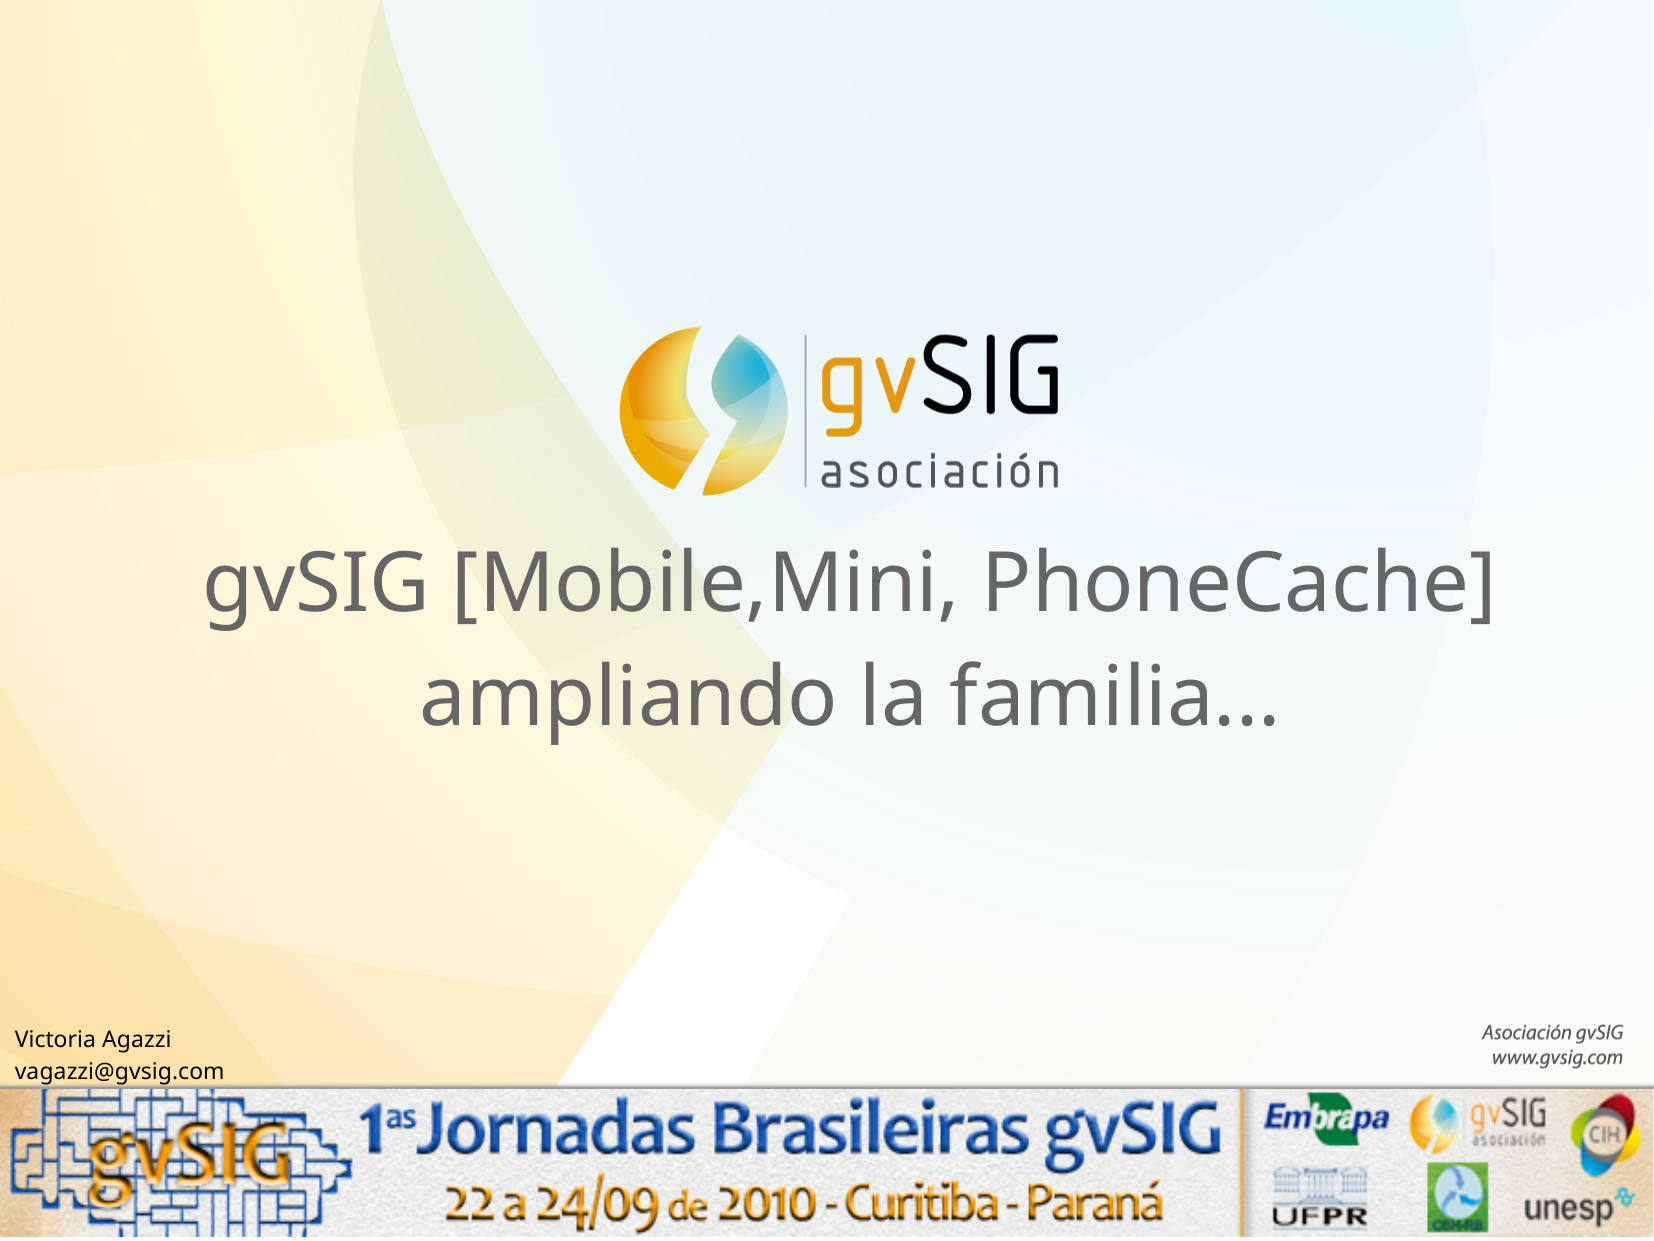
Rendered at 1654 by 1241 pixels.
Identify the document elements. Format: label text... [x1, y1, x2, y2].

title gvSIG [Mobile,Mini, PhoneCache] ampliando la familia... [135, 538, 1565, 733]
picture [0, 0, 1654, 1241]
text_box Victoria Agazzi vagazzi@gvsig.com [0, 1016, 315, 1113]
